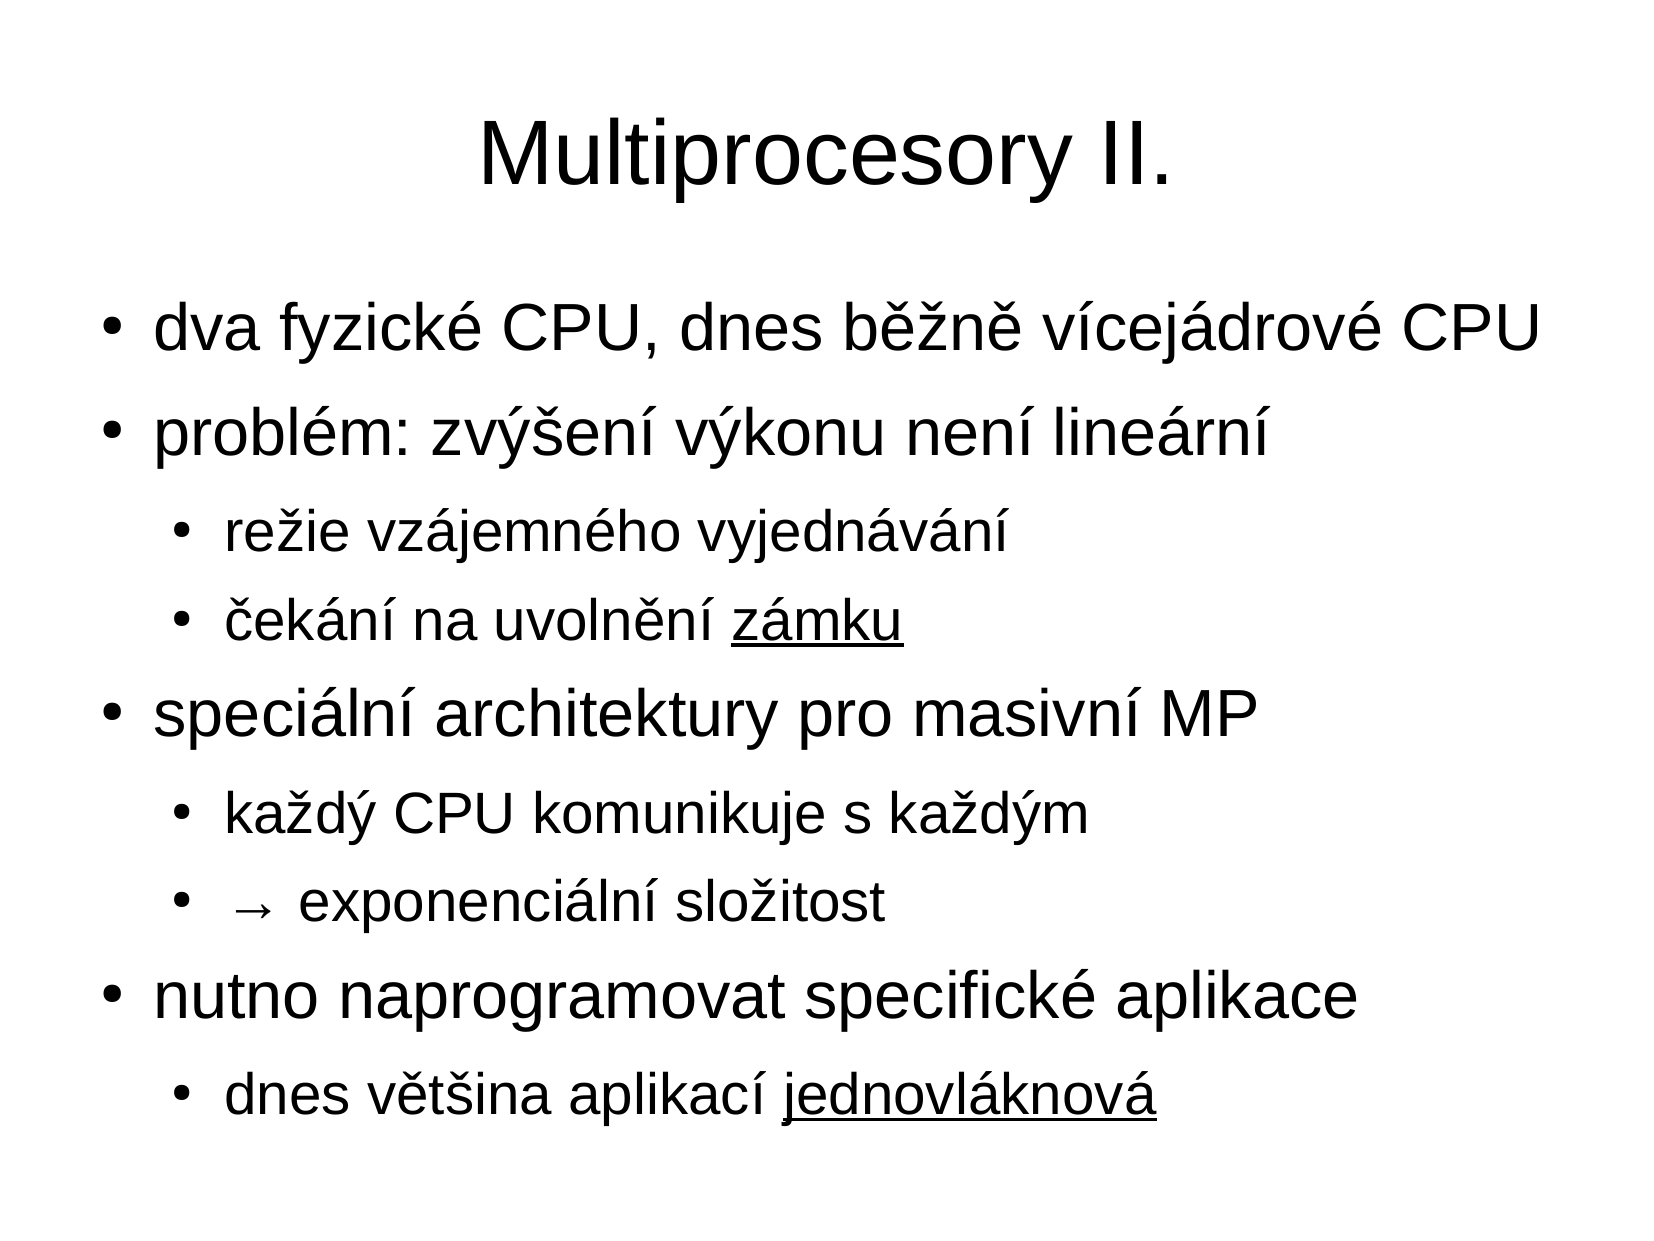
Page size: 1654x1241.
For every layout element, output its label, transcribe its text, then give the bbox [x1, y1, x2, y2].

list dva fyzické CPU, dnes běžně vícejádrové CPU problém: zvýšení výkonu není lineární režie vzájemného vyjednávání čekání na uvolnění zámku speciální architektury pro masivní MP každý CPU komunikuje s každým → exponenciální složitost nutno naprogramovat specifické aplikace dnes většina aplikací jednovláknová [82, 290, 1571, 1128]
title Multiprocesory II. [82, 56, 1571, 250]
